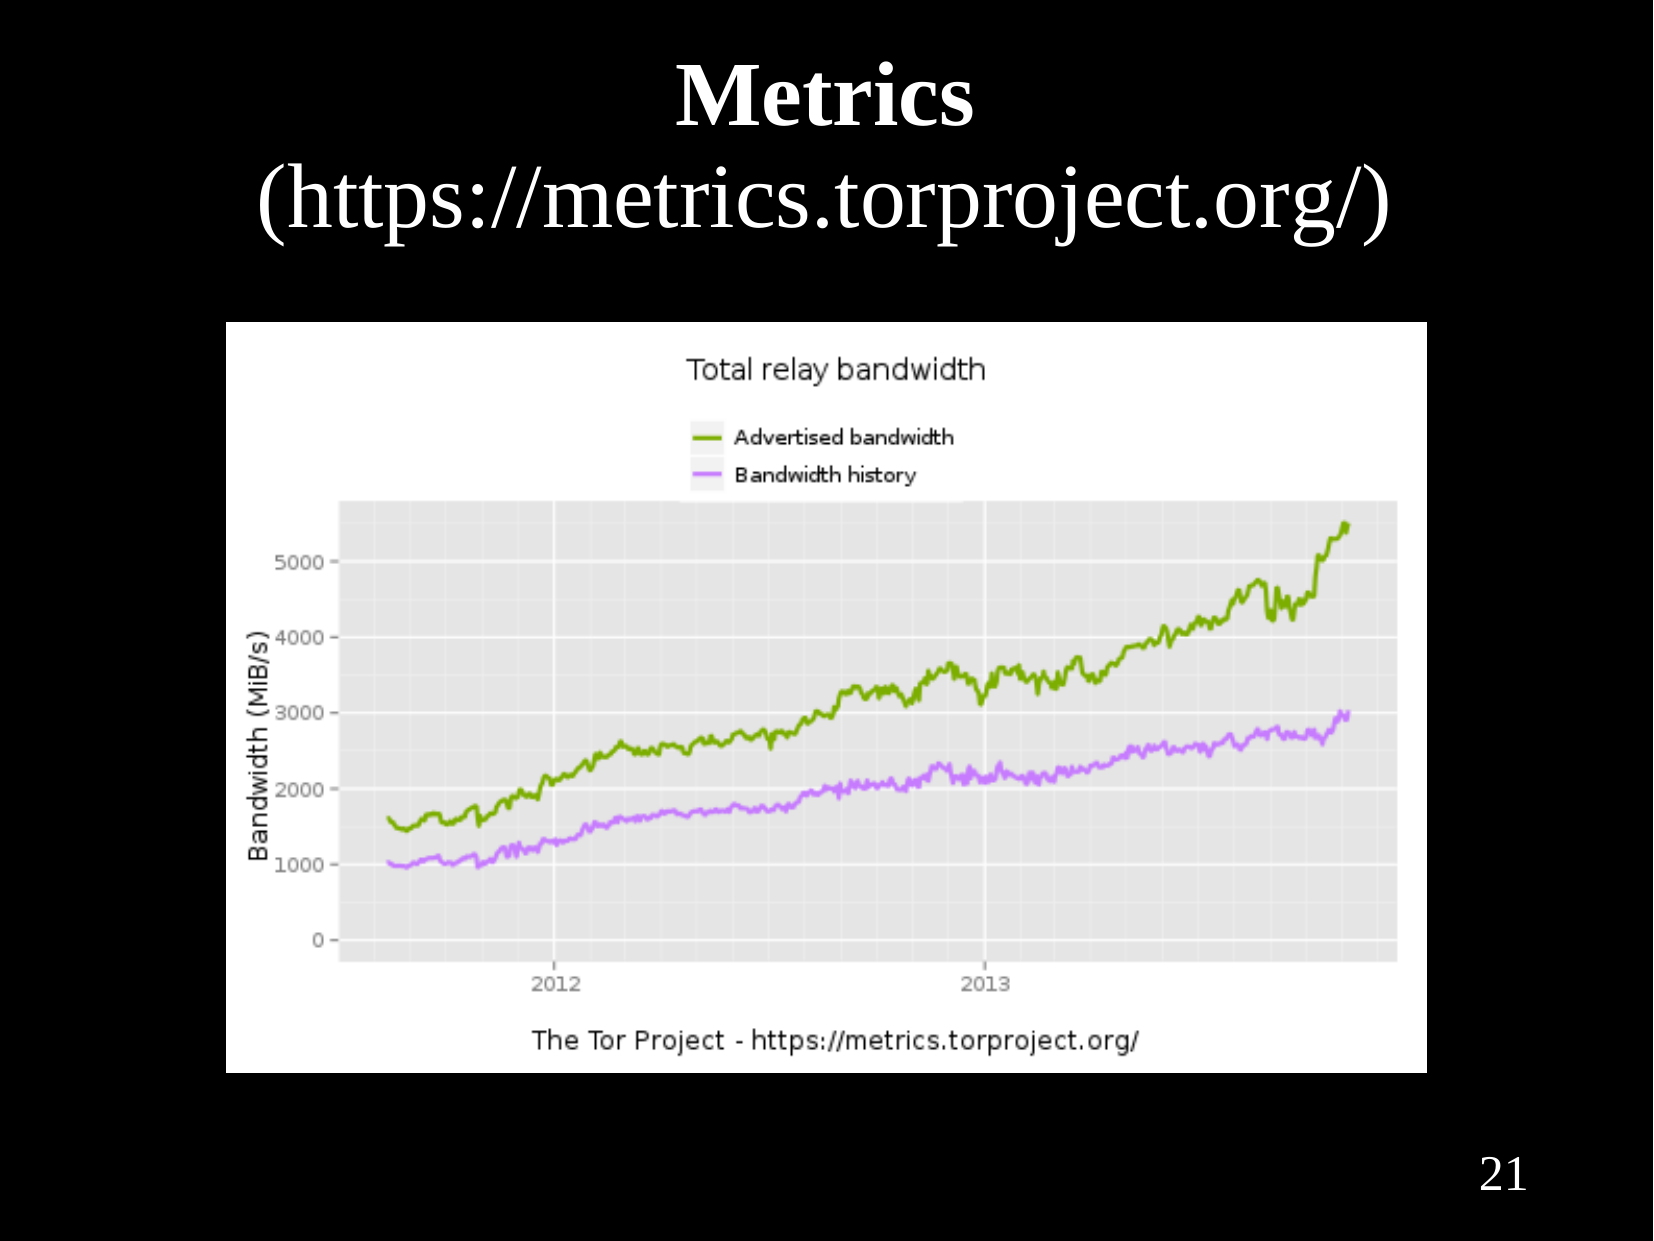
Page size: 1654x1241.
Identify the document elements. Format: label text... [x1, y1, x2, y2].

title Metrics (https://metrics.torproject.org/) [119, 43, 1532, 248]
picture [226, 322, 1427, 1073]
